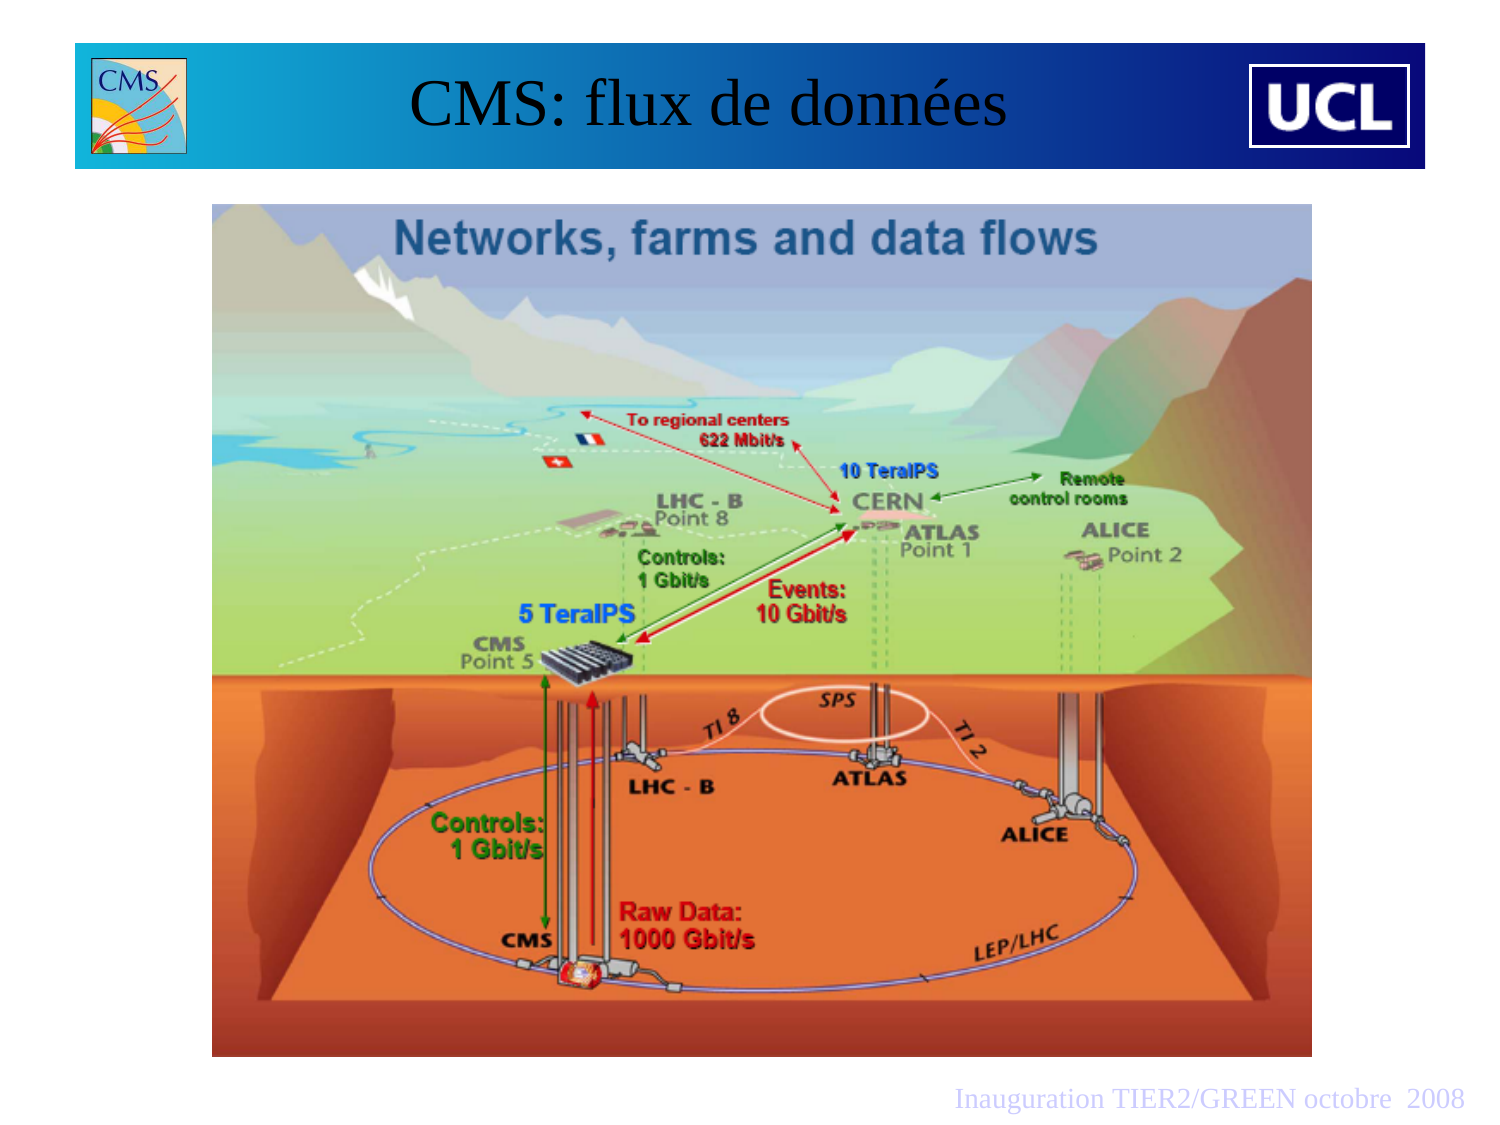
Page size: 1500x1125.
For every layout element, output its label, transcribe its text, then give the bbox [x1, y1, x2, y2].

text_box CMS: flux de données [394, 58, 1077, 150]
picture [92, 59, 186, 153]
picture [1252, 67, 1405, 145]
text_box Inauguration TIER2/GREEN octobre 2008 [939, 1074, 1482, 1123]
picture [212, 204, 1312, 1057]
